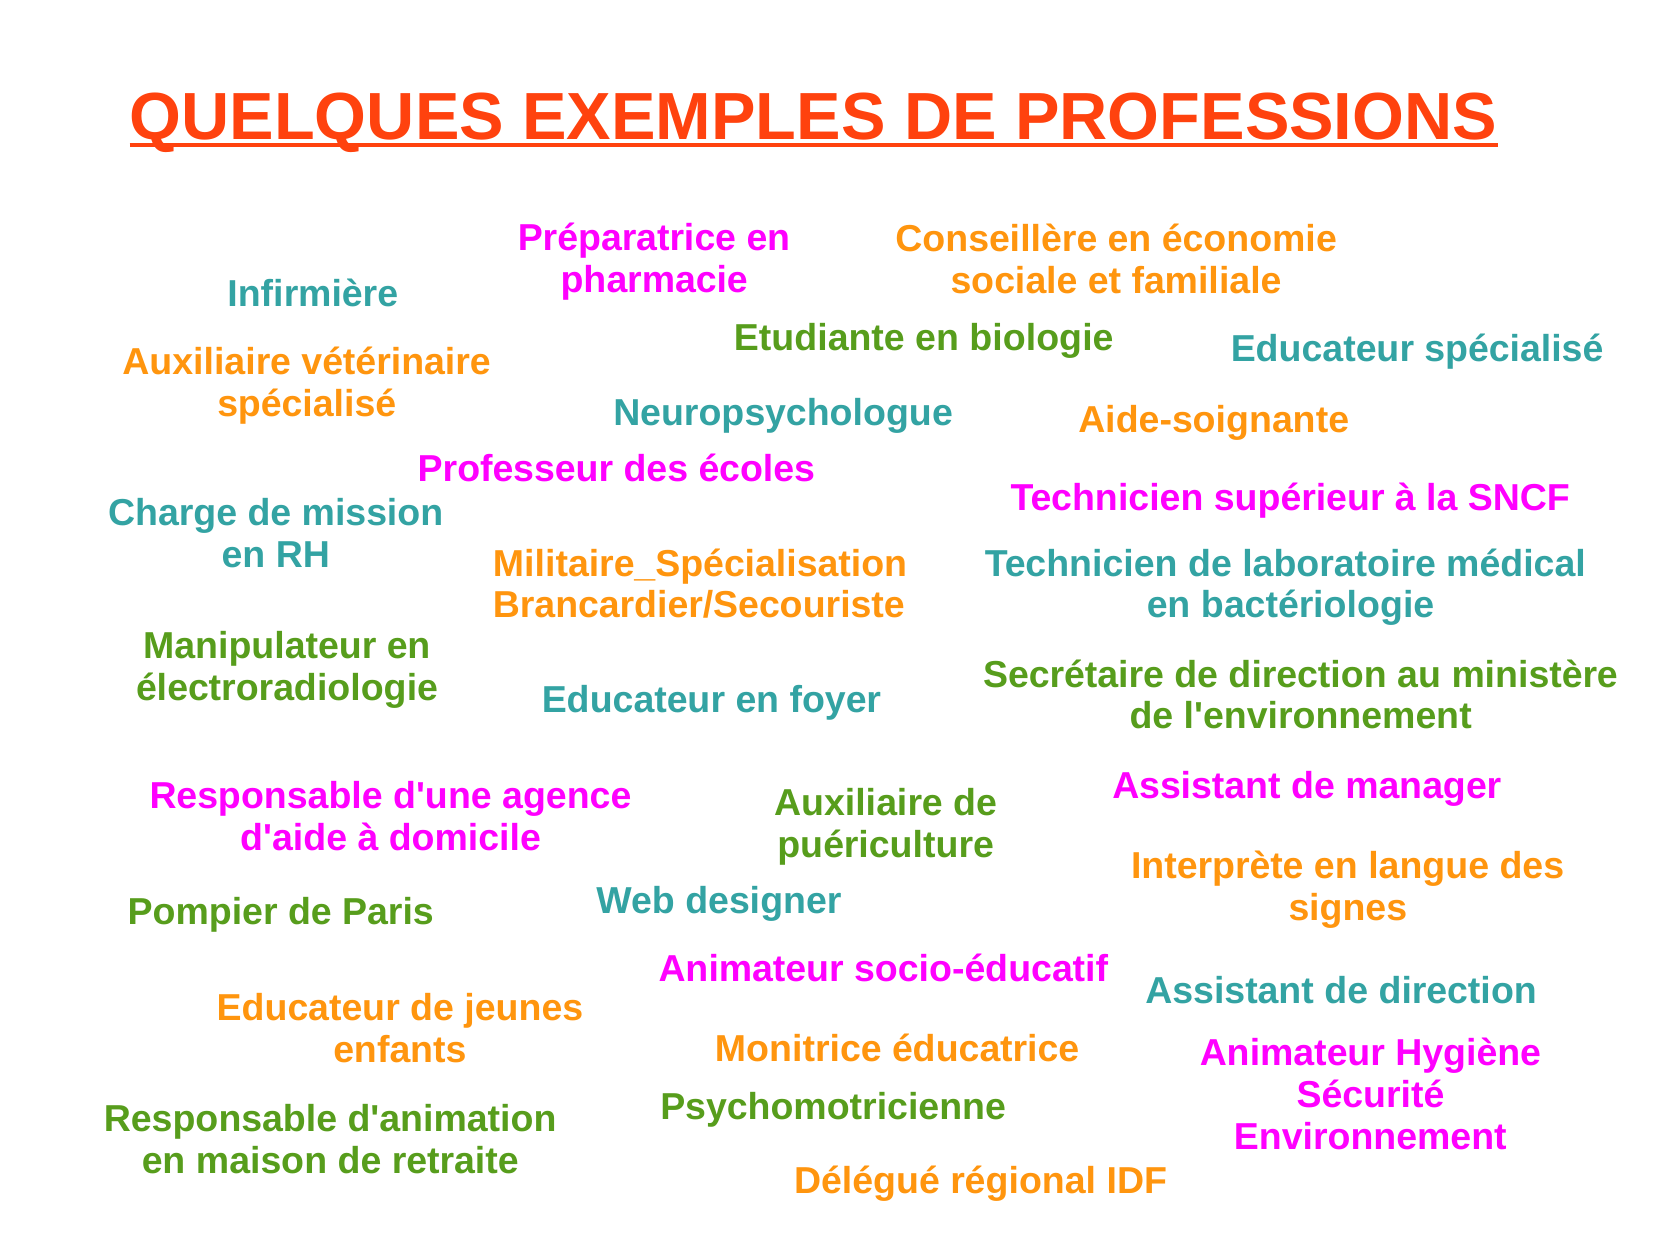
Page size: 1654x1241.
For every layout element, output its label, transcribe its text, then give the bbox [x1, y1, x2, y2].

text_box Responsable d'animation en maison de retraite [77, 1089, 584, 1189]
text_box Charge de mission en RH [73, 483, 479, 583]
text_box Assistant de manager [1097, 756, 1535, 814]
text_box Educateur en foyer [527, 670, 906, 728]
text_box Animateur socio-éducatif [643, 939, 1128, 997]
text_box Aide-soignante [1063, 391, 1482, 449]
text_box Secrétaire de direction au ministère de l'environnement [961, 645, 1640, 745]
text_box Infirmière [212, 265, 571, 323]
text_box Monitrice éducatrice [700, 1020, 1104, 1079]
text_box Conseillère en économie sociale et familiale [879, 209, 1354, 309]
text_box Web designer [581, 872, 993, 930]
text_box Technicien supérieur à la SNCF [995, 468, 1618, 526]
text_box Délégué régional IDF [779, 1152, 1224, 1209]
text_box Auxiliaire vétérinaire spécialisé [62, 333, 552, 474]
text_box Préparatrice en pharmacie [448, 208, 861, 308]
text_box Psychomotricienne [645, 1078, 1094, 1136]
text_box Responsable d'une agence d'aide à domicile [133, 767, 648, 866]
text_box Professeur des écoles [402, 440, 951, 498]
text_box Etudiante en biologie [719, 308, 1192, 371]
text_box QUELQUES EXEMPLES DE PROFESSIONS [114, 71, 1580, 163]
text_box Interprète en langue des signes [1108, 836, 1587, 936]
text_box Pompier de Paris [112, 882, 601, 940]
text_box Technicien de laboratoire médical en bactériologie [917, 534, 1654, 646]
text_box Animateur Hygiène Sécurité Environnement [1167, 1024, 1574, 1165]
text_box Educateur spécialisé [1216, 320, 1619, 377]
text_box Educateur de jeunes enfants [180, 978, 620, 1078]
text_box Auxiliaire de puériculture [743, 773, 1028, 873]
text_box Assistant de direction [1108, 961, 1574, 1061]
text_box Militaire_Spécialisation Brancardier/Secouriste [478, 534, 974, 634]
text_box Neuropsychologue [598, 383, 1083, 441]
text_box Manipulateur en électroradiologie [118, 617, 456, 717]
